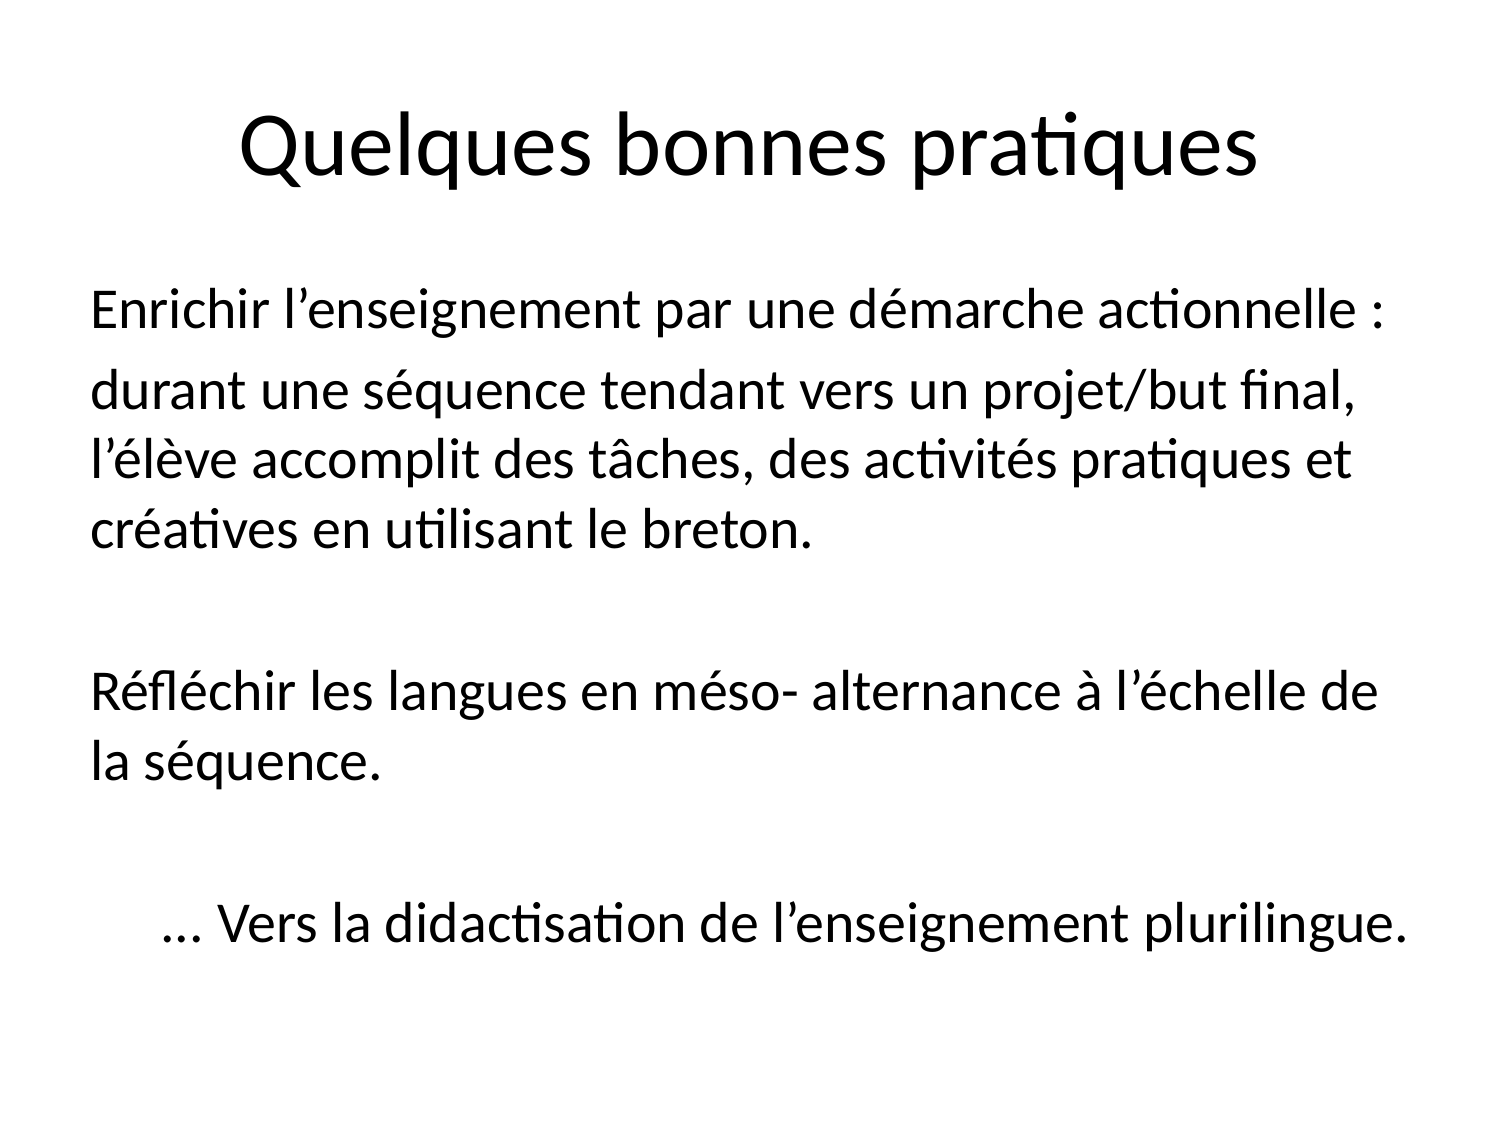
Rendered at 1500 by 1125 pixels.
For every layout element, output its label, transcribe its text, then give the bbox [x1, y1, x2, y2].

title Quelques bonnes pratiques [75, 45, 1425, 233]
list Enrichir l’enseignement par une démarche actionnelle : durant une séquence tendant vers un projet/but final, l’élève accomplit des tâches, des activités pratiques et créatives en utilisant le breton. Réfléchir les langues en méso- alternance à l’échelle de la séquence. ... Vers la didactisation de l’enseignement plurilingue. [75, 262, 1425, 1005]
